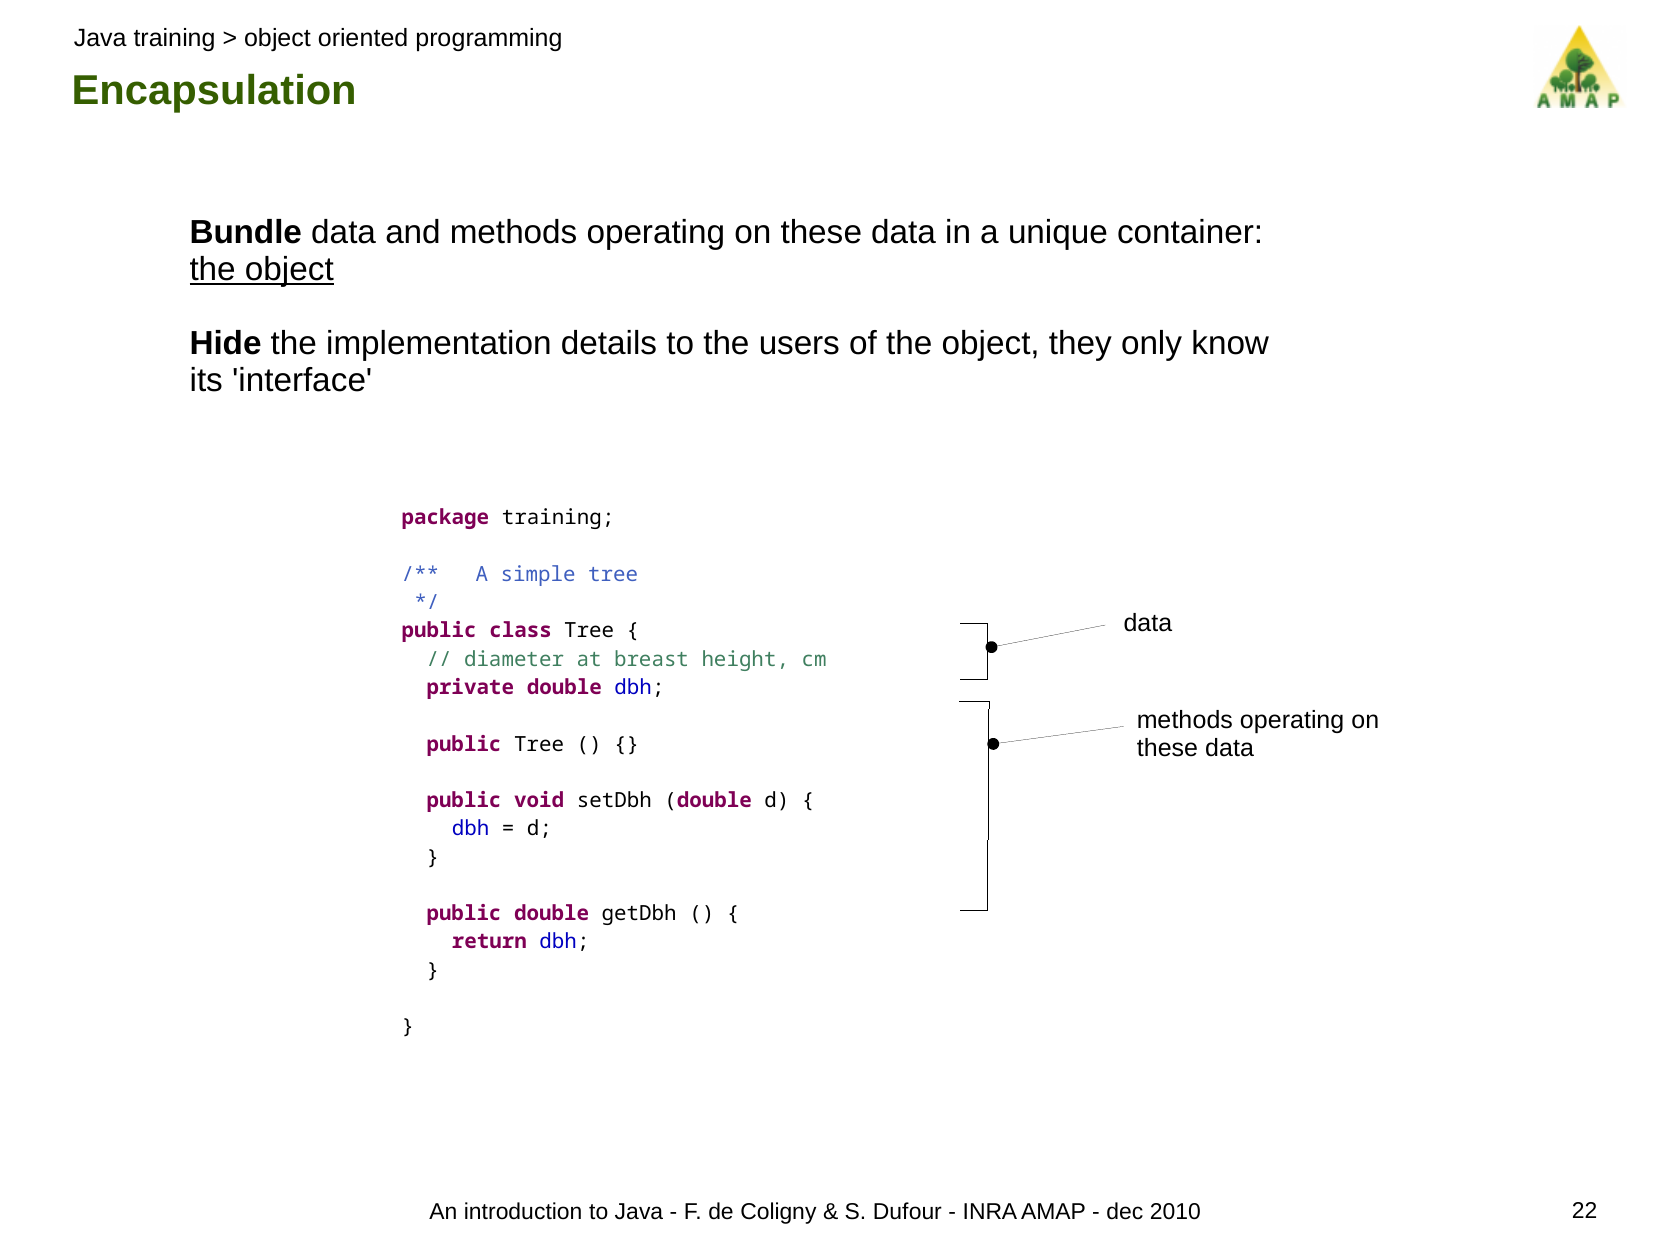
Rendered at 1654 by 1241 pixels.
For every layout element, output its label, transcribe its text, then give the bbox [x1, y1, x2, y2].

picture [1533, 25, 1627, 108]
text_box methods operating on these data [1122, 698, 1402, 769]
text_box Encapsulation [56, 59, 1120, 121]
text_box package training; /** A simple tree */ public class Tree { // diameter at breast height, cm private double dbh; public Tree () {} public void setDbh (double d) { dbh = d; } public double getDbh () { return dbh; } } [386, 495, 1128, 972]
text_box Java training > object oriented programming [59, 16, 1004, 60]
text_box Bundle data and methods operating on these data in a unique container: the object Hide the implementation details to the users of the object, they only know its 'interface' [174, 206, 1302, 407]
text_box data [1108, 601, 1344, 645]
